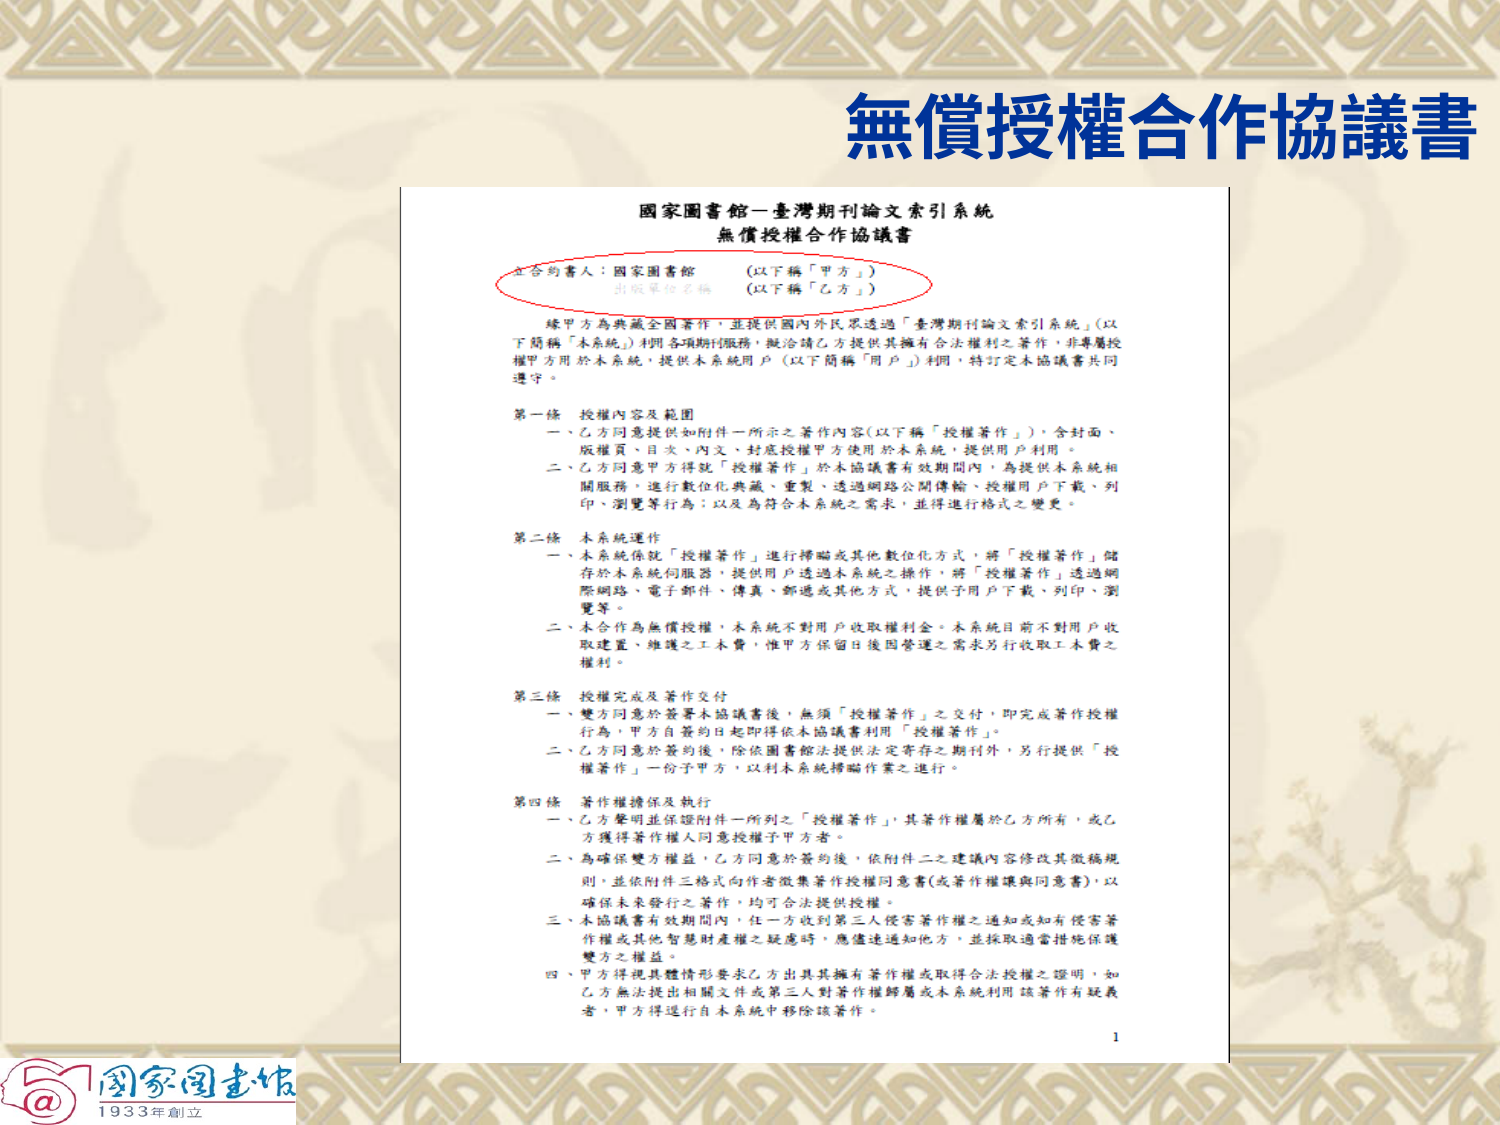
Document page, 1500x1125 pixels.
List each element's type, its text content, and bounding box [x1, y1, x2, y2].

title 無償授權合作協議書 [825, 74, 1500, 175]
picture [0, 0, 1500, 1125]
